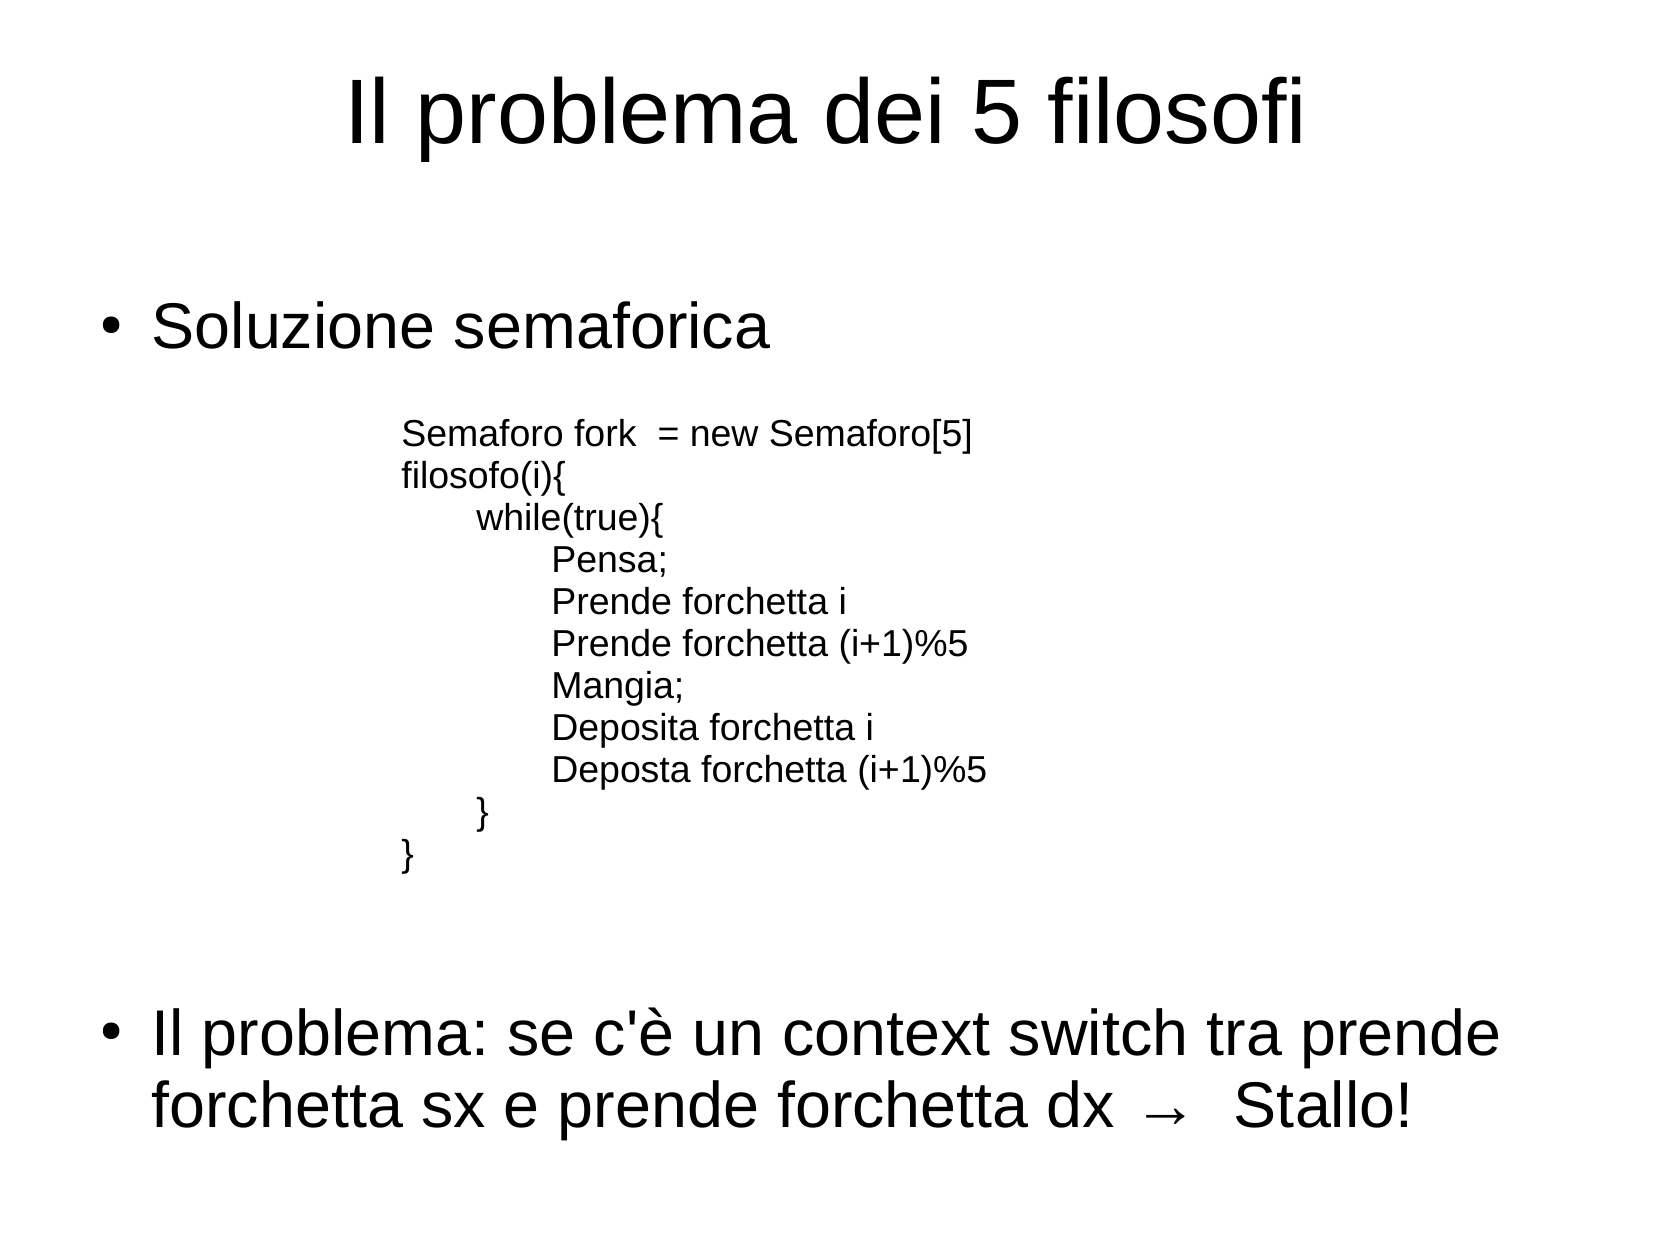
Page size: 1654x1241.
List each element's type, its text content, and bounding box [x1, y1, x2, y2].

list Soluzione semaforica Il problema: se c'è un context switch tra prende forchetta sx e prende forchetta dx → Stallo! [82, 290, 1538, 1156]
text_box Semaforo fork = new Semaforo[5] filosofo(i){ while(true){ Pensa; Prende forchetta i Prende forchetta (i+1)%5 Mangia; Deposita forchetta i Deposta forchetta (i+1)%5 } } [386, 405, 1167, 882]
title Il problema dei 5 filosofi [82, 8, 1571, 216]
